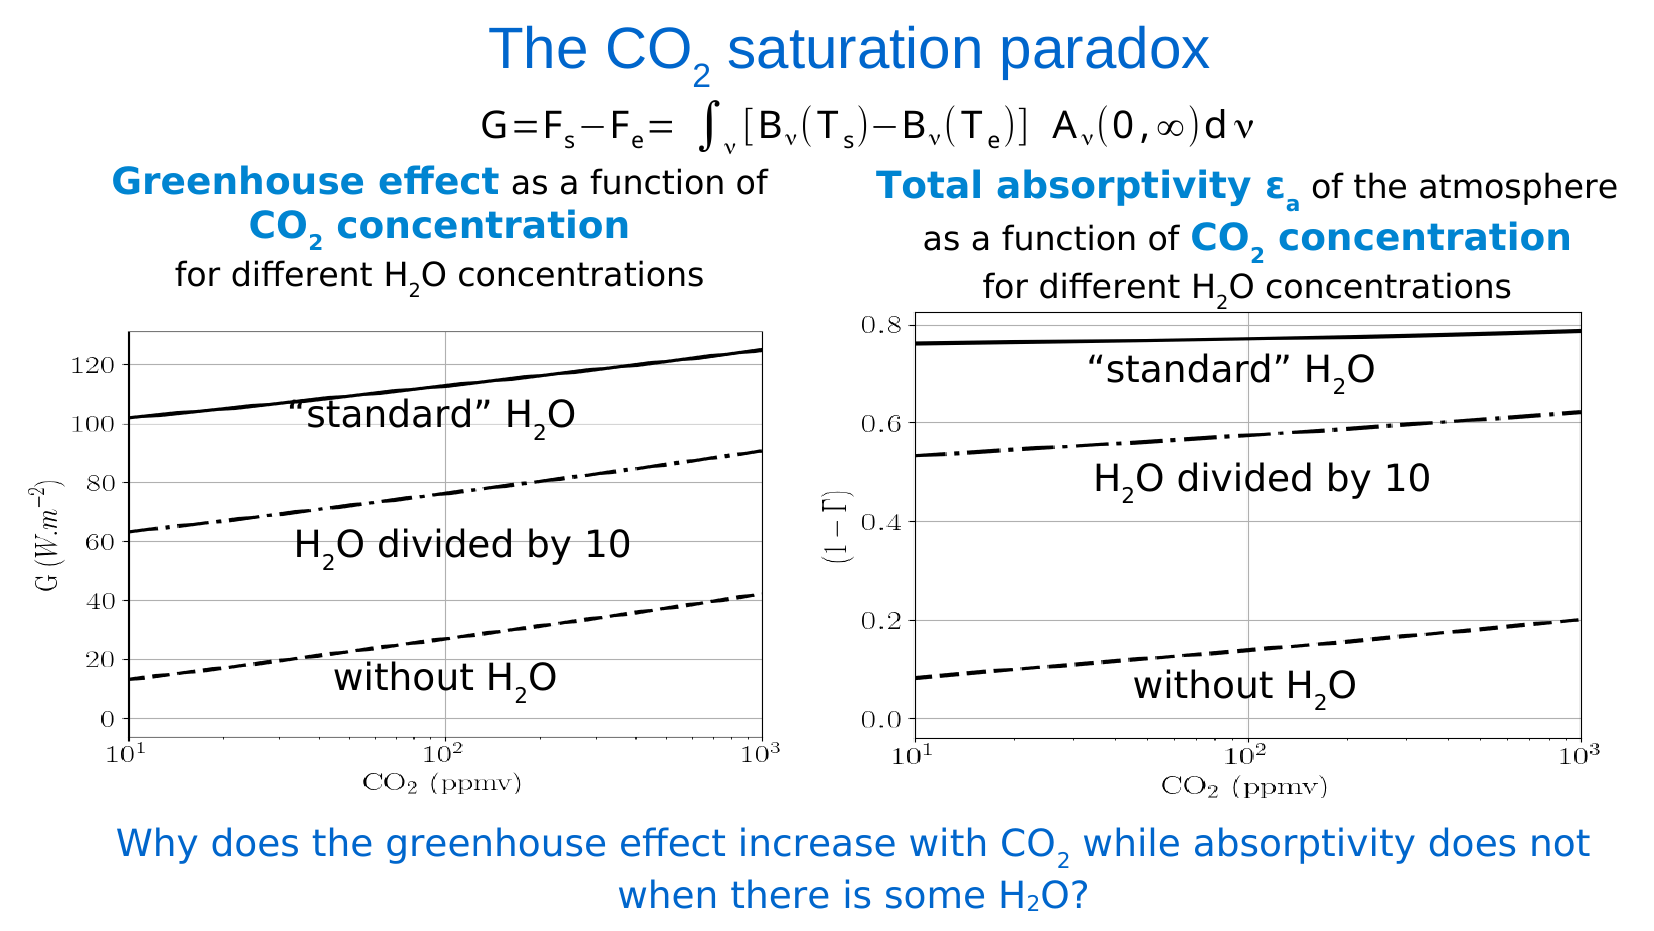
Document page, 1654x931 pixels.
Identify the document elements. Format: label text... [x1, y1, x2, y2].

text_box H2O divided by 10 [203, 515, 723, 583]
chart [474, 96, 1261, 157]
picture [26, 245, 1603, 798]
text_box Total absorptivity εa of the atmosphere as a function of CO2 concentration for different H2O concentrations [837, 156, 1654, 322]
text_box H2O divided by 10 [1002, 449, 1522, 517]
text_box without H2O [1026, 656, 1463, 724]
text_box Why does the greenhouse effect increase with CO2 while absorptivity does not when there is some H2O? [71, 813, 1636, 925]
text_box “standard” H2O [1028, 340, 1434, 408]
text_box The CO2 saturation paradox [67, 7, 1633, 103]
text_box “standard” H2O [229, 385, 634, 453]
text_box Greenhouse effect as a function of CO2 concentration for different H2O concentrations [76, 152, 803, 310]
text_box without H2O [227, 648, 664, 716]
